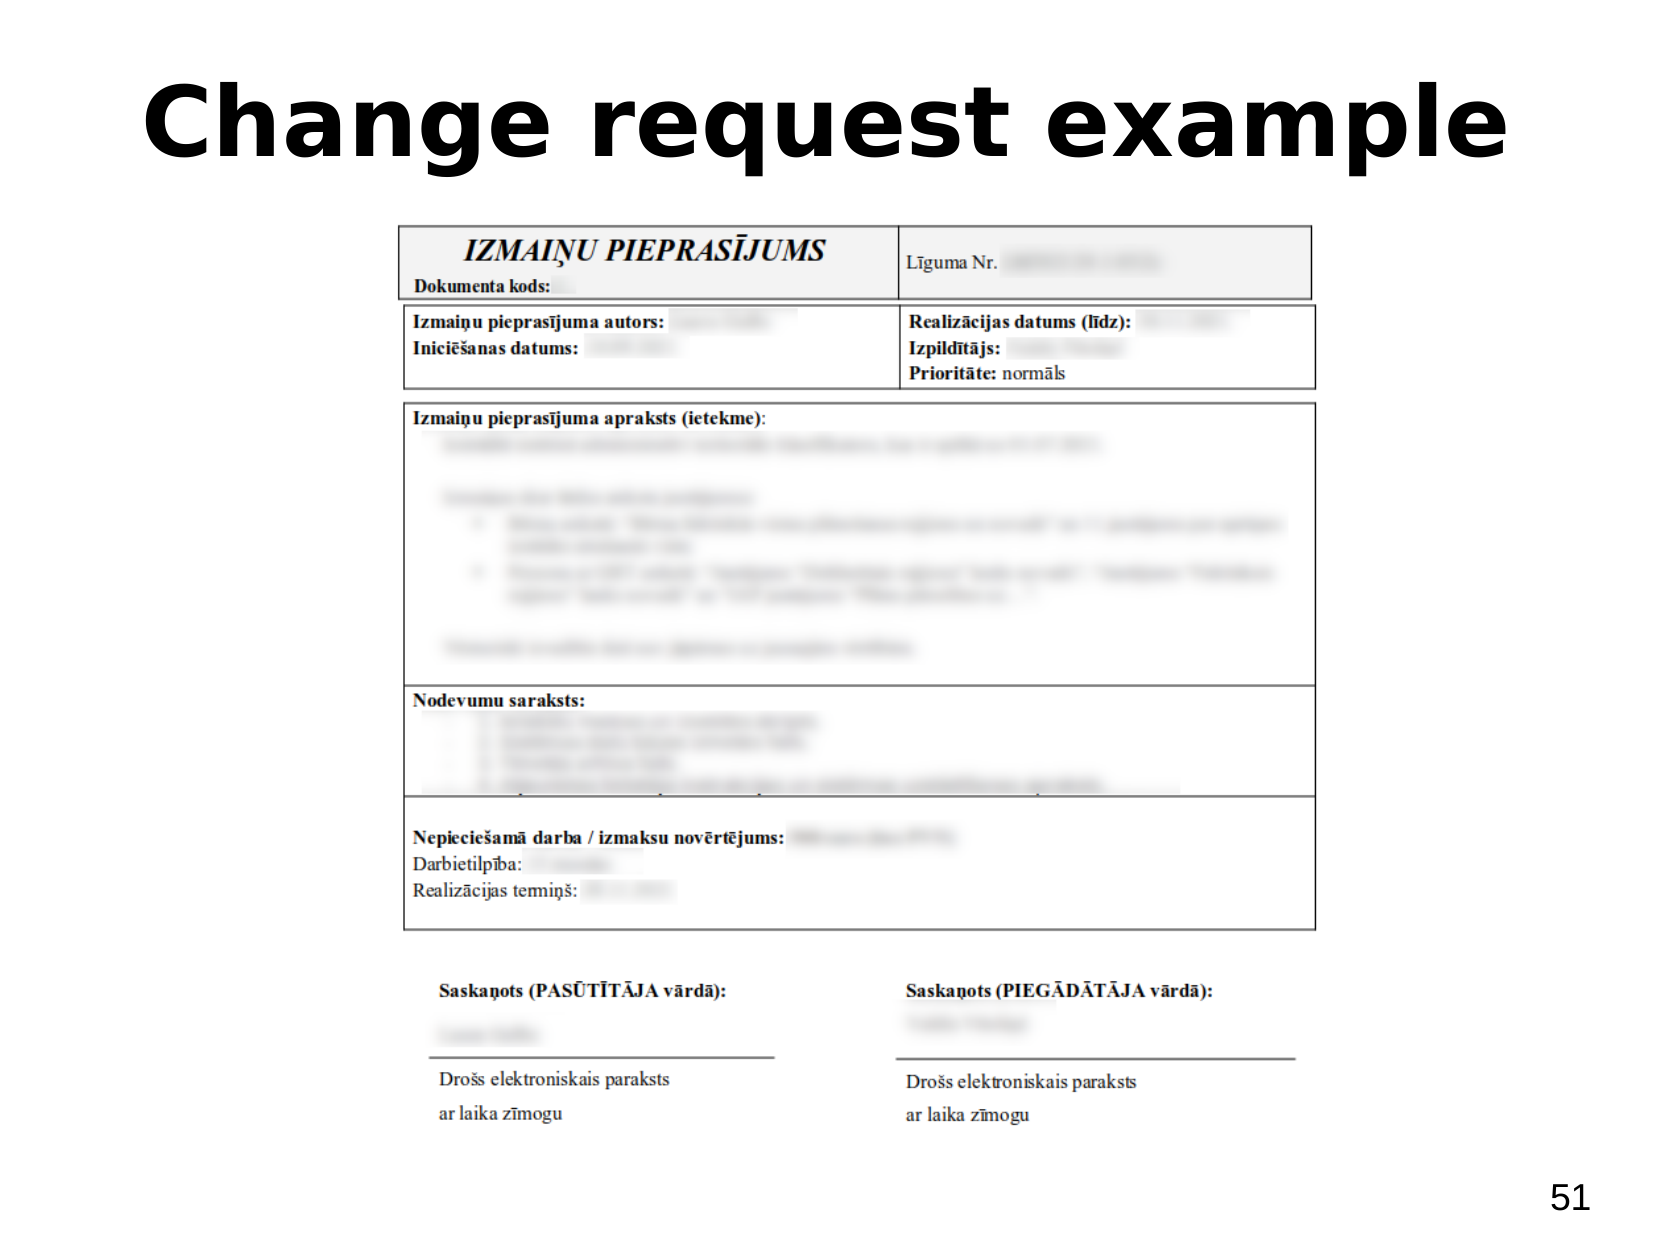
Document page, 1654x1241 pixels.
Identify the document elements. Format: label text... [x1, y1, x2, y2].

picture [389, 212, 1340, 1170]
title Change request example [82, 49, 1571, 196]
